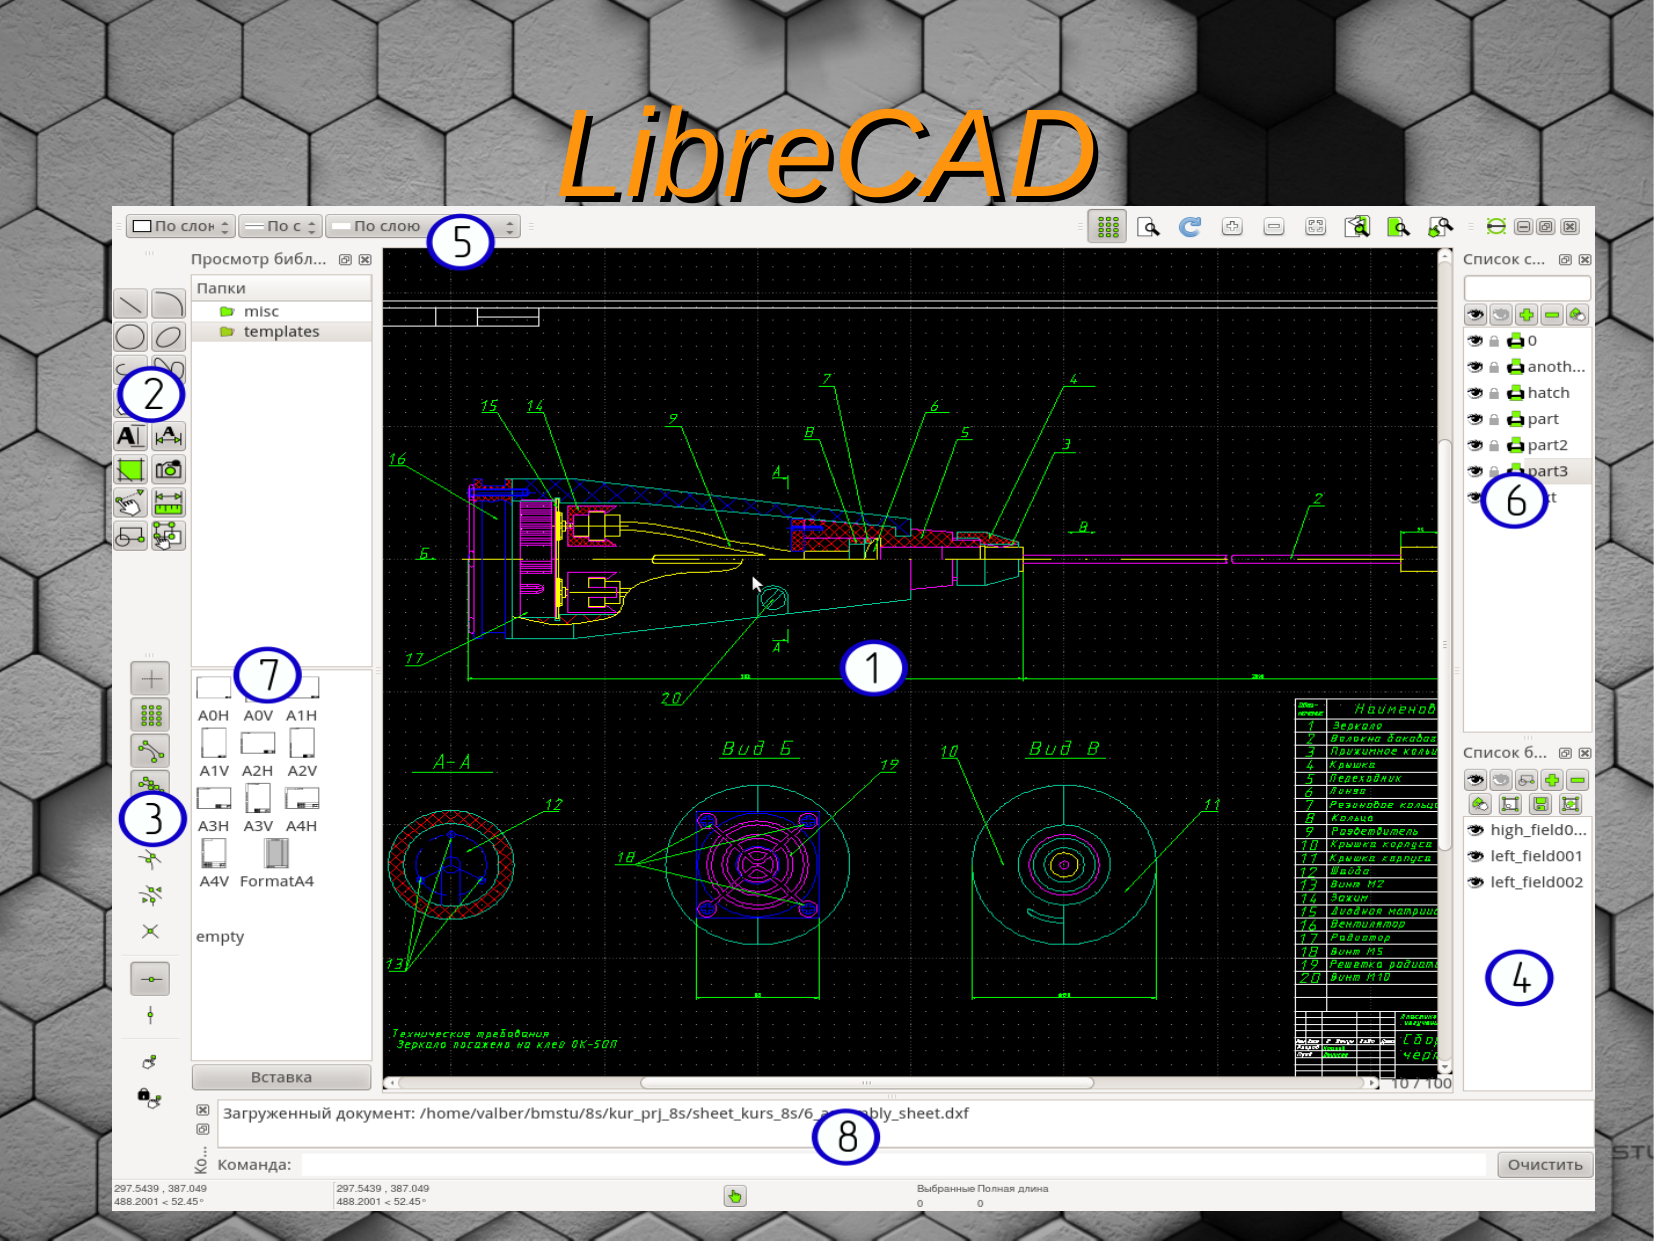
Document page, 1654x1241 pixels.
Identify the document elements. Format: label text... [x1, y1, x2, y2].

picture [0, 0, 1654, 1241]
title LibreCAD [82, 49, 1571, 257]
